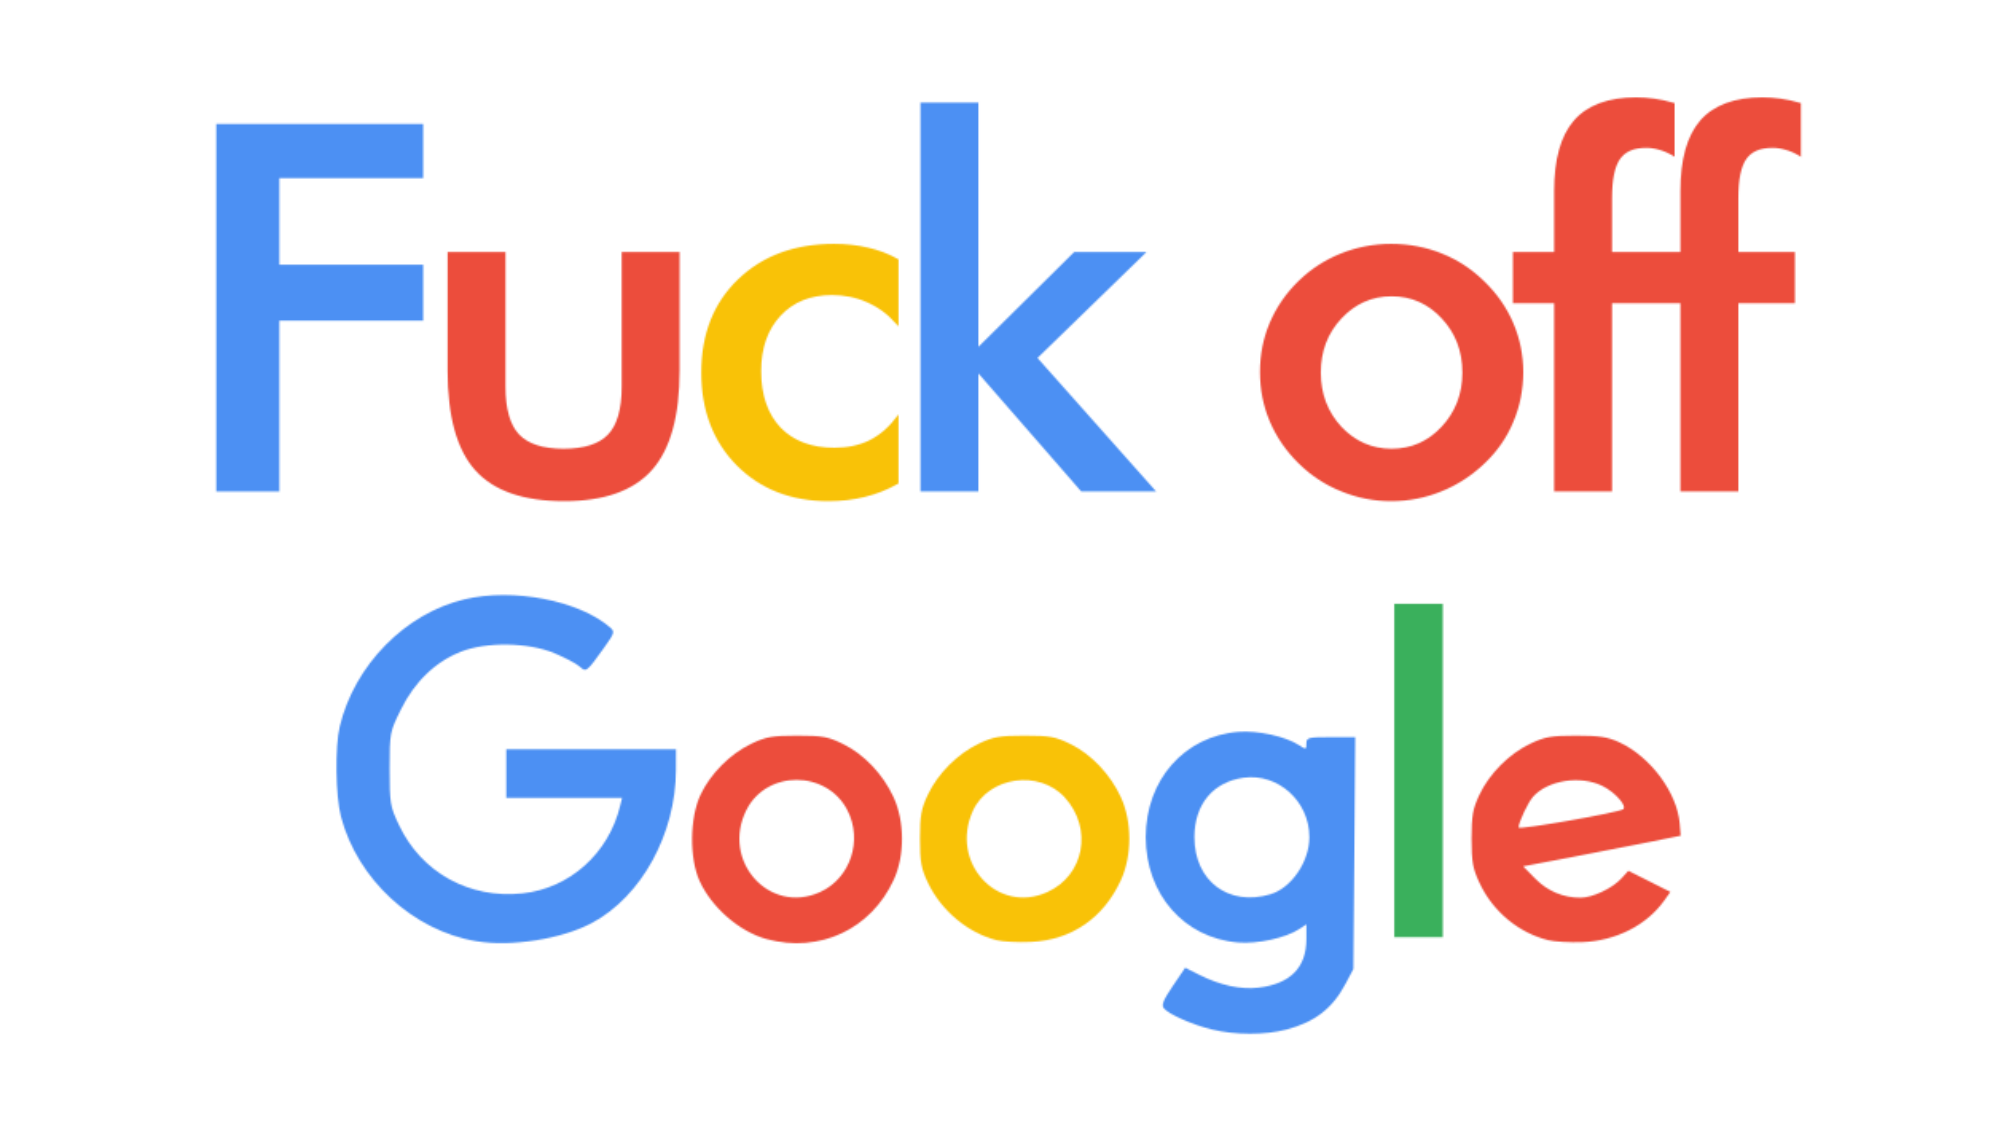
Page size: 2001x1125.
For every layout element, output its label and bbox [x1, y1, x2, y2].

picture [131, 53, 1890, 1063]
